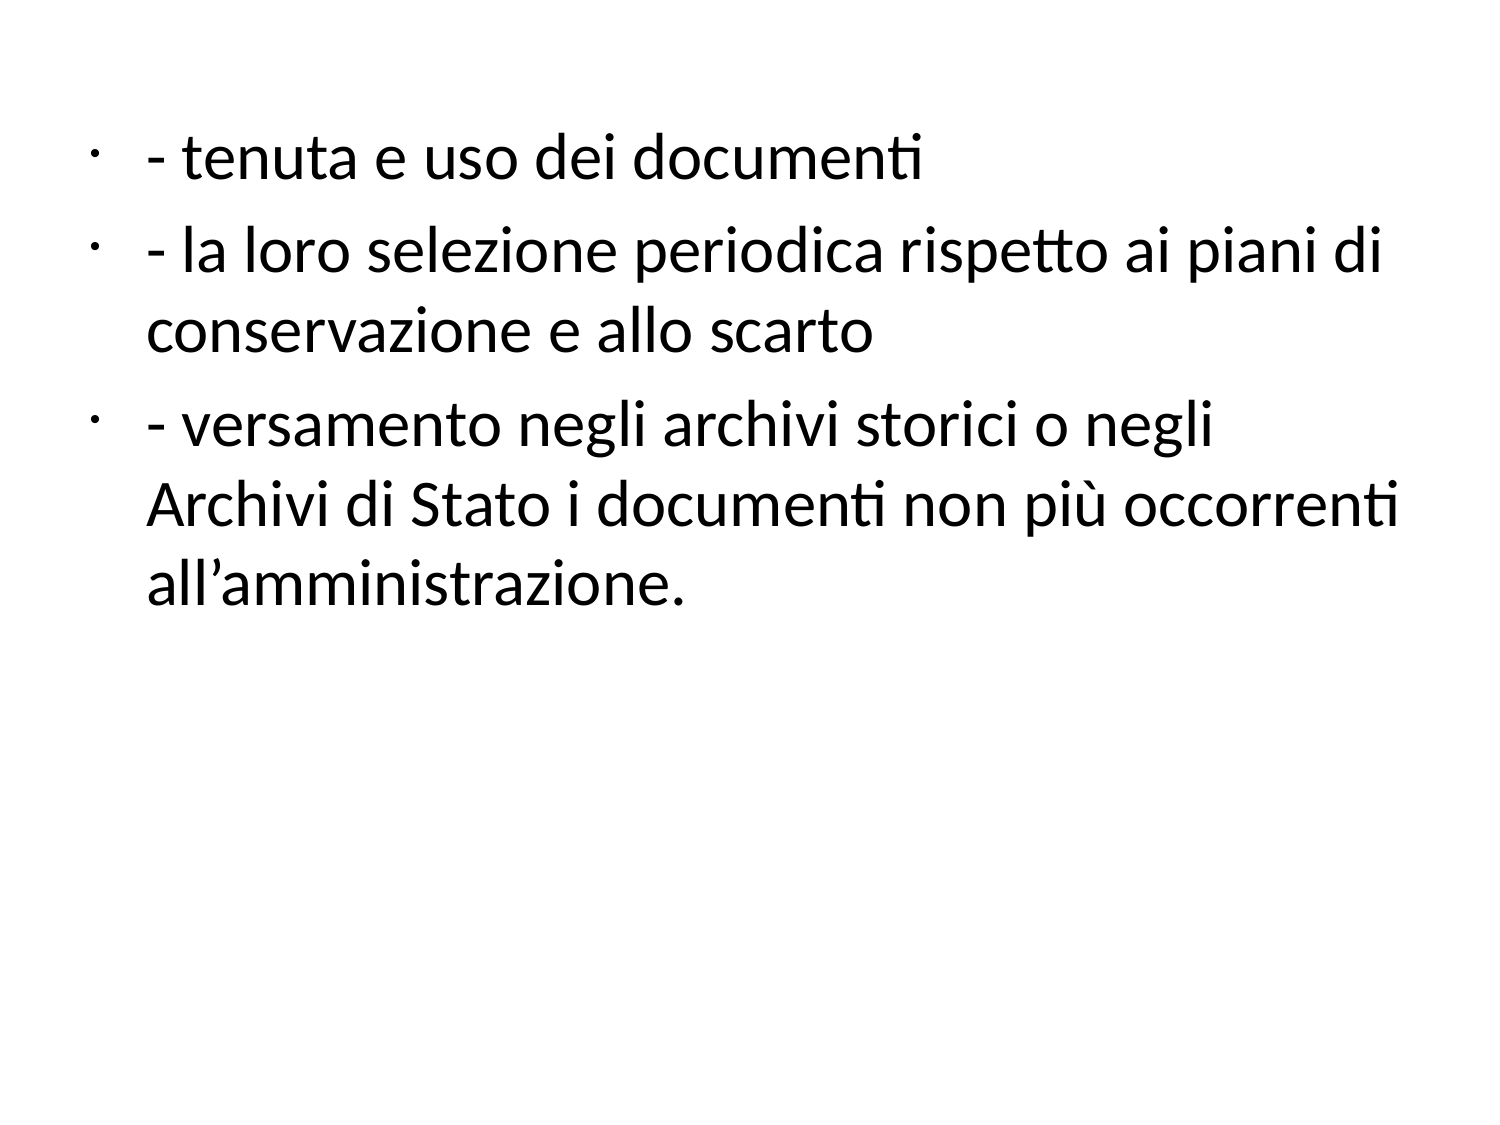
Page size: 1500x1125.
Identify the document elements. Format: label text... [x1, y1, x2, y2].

list - tenuta e uso dei documenti - la loro selezione periodica rispetto ai piani di conservazione e allo scarto - versamento negli archivi storici o negli Archivi di Stato i documenti non più occorrenti all’amministrazione. [75, 105, 1425, 1005]
